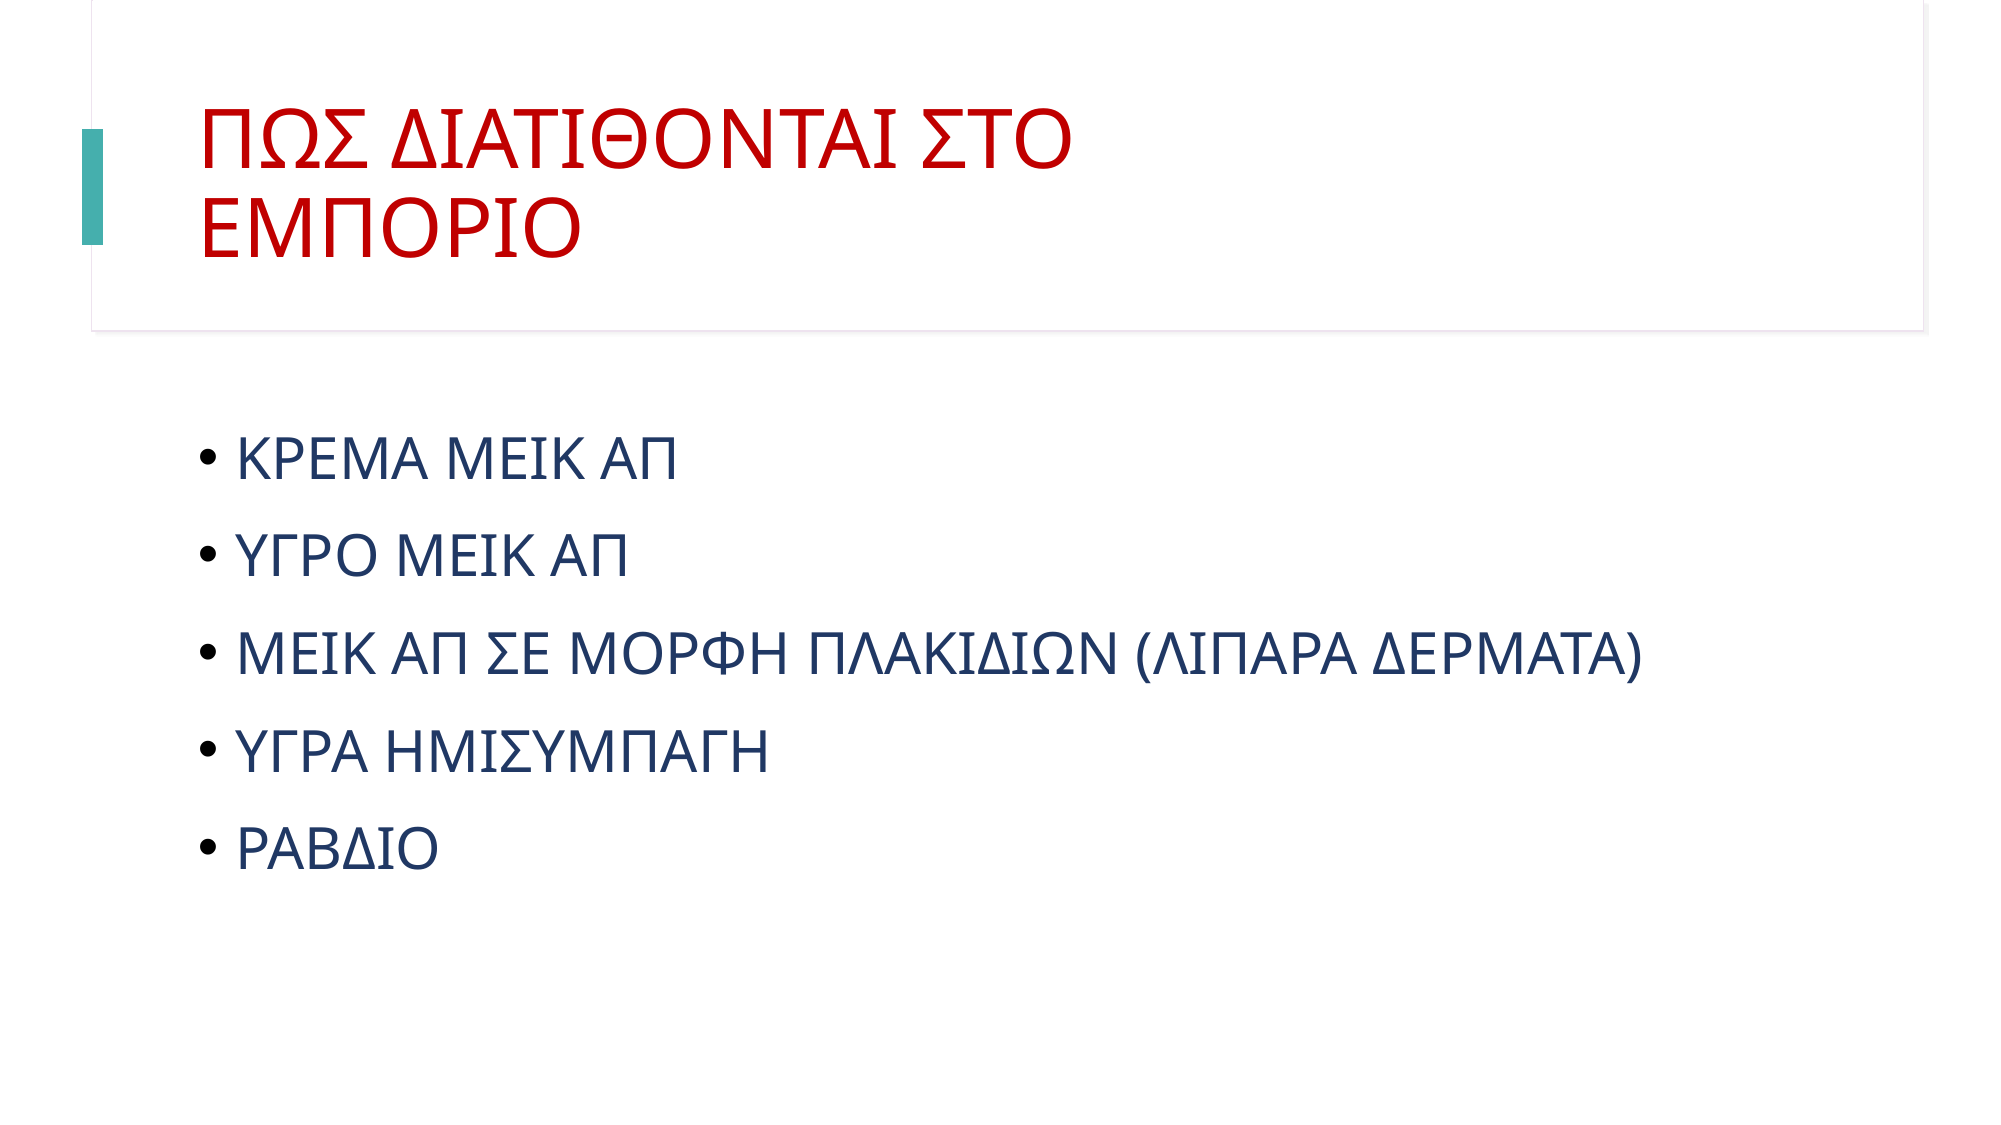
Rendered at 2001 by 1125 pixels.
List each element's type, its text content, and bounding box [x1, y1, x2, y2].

list ΚΡΕΜΑ ΜΕΙΚ ΑΠ ΥΓΡΟ ΜΕΙΚ ΑΠ ΜΕΙΚ ΑΠ ΣΕ ΜΟΡΦΗ ΠΛΑΚΙΔΙΩΝ (ΛΙΠΑΡΑ ΔΕΡΜΑΤΑ) ΥΓΡΑ ΗΜΙΣΥΜΠΑΓΗ ΡΑΒΔΙΟ [183, 406, 1852, 902]
title ΠΩΣ ΔΙΑΤΙΘΟΝΤΑΙ ΣΤΟ ΕΜΠΟΡΙΟ [183, 90, 1462, 284]
